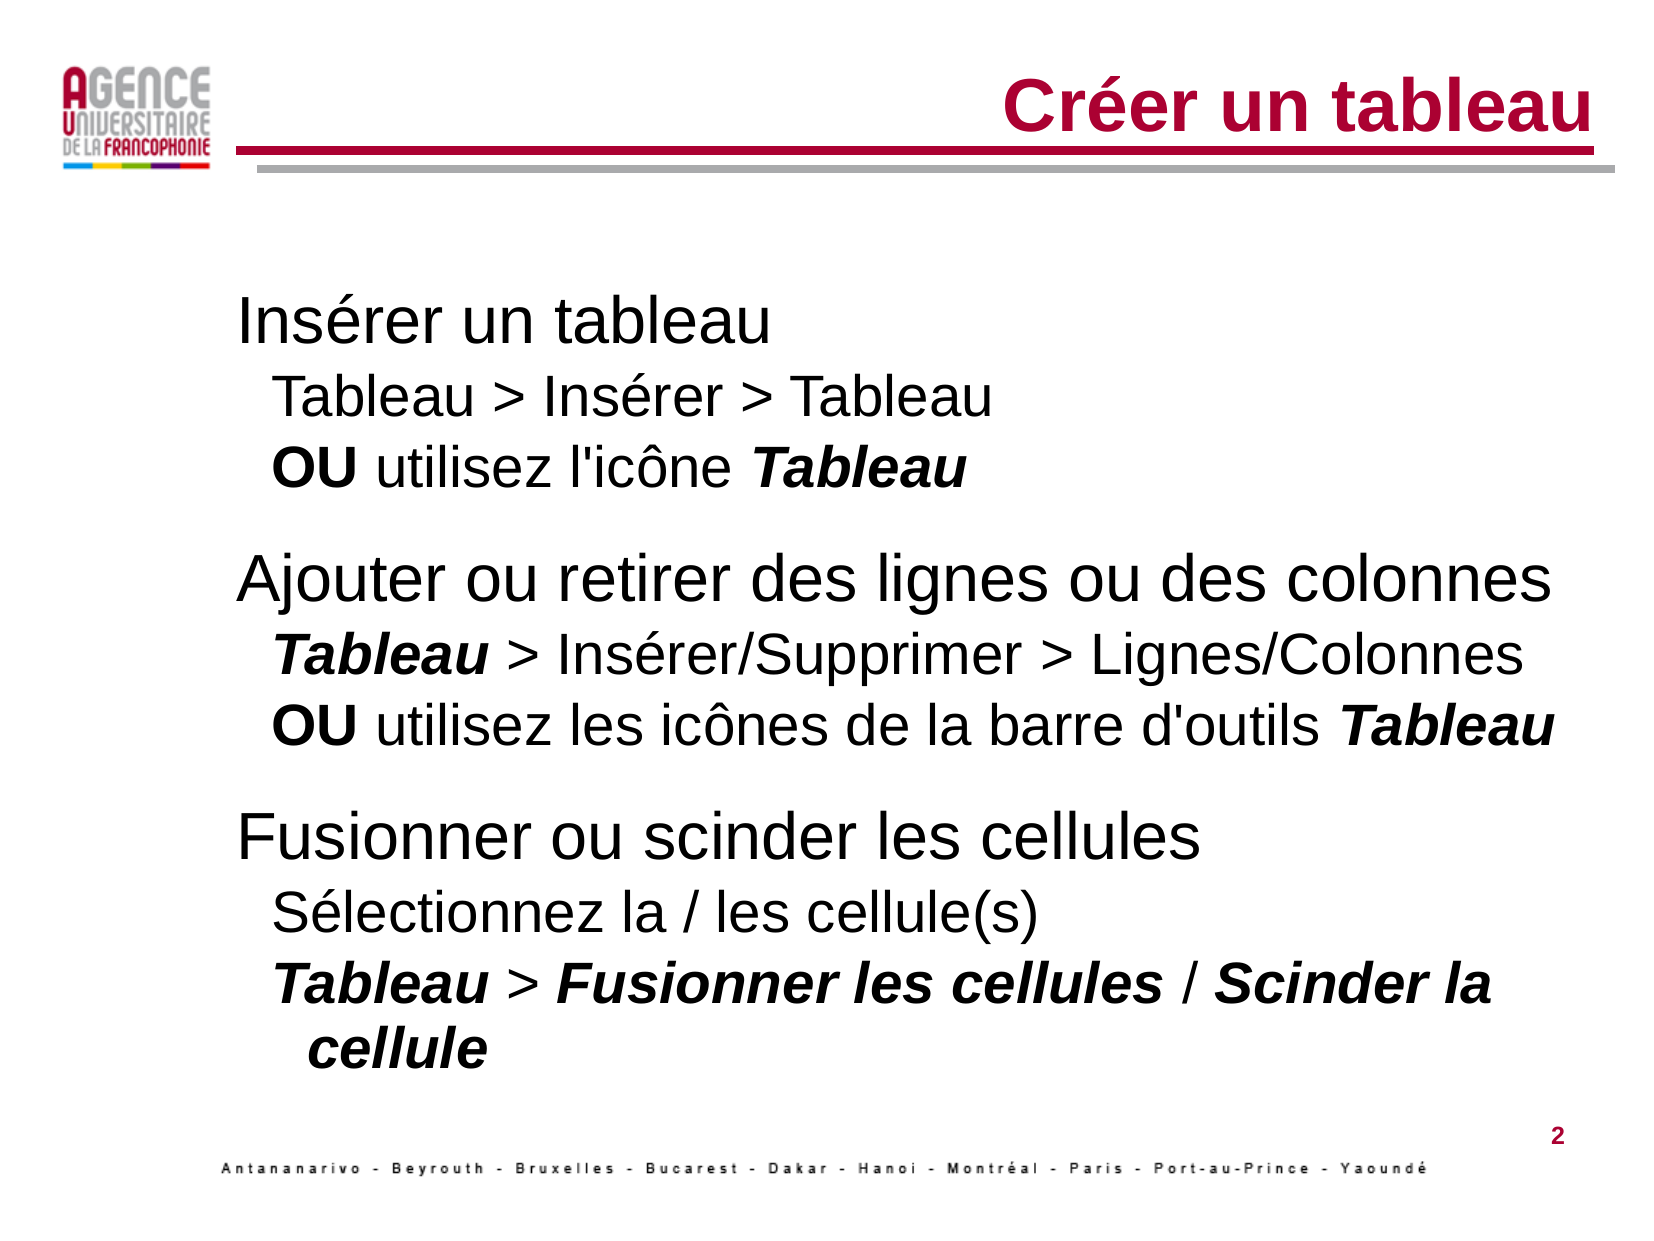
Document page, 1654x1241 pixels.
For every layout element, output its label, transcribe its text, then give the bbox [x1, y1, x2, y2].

title Créer un tableau [236, 59, 1595, 151]
picture [29, 29, 1625, 1241]
subtitle Insérer un tableau Tableau > Insérer > Tableau OU utilisez l'icône Tableau Ajouter ou retirer des lignes ou des colonnes Tableau > Insérer/Supprimer > Lignes/Colonnes OU utilisez les icônes de la barre d'outils Tableau Fusionner ou scinder les cellules Sélectionnez la / les cellule(s) Tableau > Fusionner les cellules / Scinder la cellule [236, 241, 1595, 1123]
